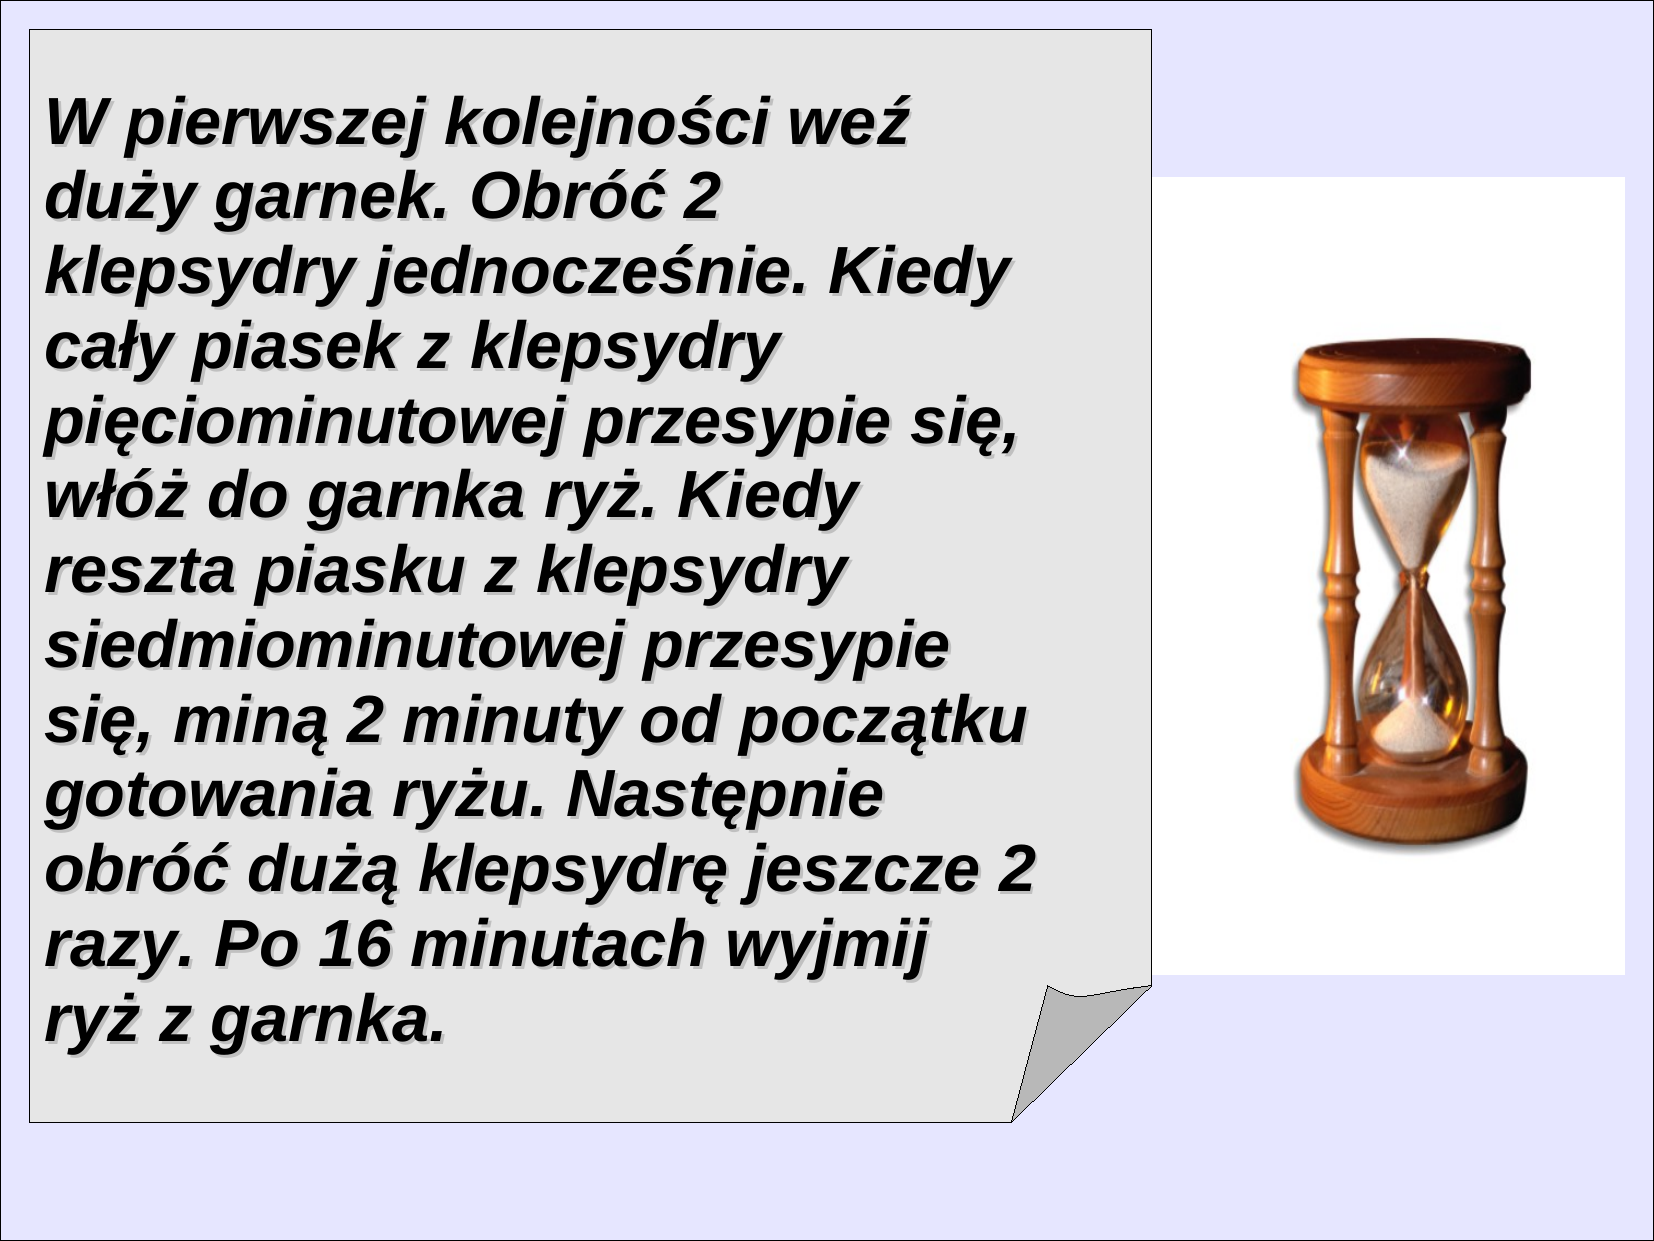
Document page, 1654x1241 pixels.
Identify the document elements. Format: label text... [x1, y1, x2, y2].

picture [1152, 177, 1625, 975]
text_box W pierwszej kolejności weź duży garnek. Obróć 2 klepsydry jednocześnie. Kiedy cały piasek z klepsydry pięciominutowej przesypie się, włóż do garnka ryż. Kiedy reszta piasku z klepsydry siedmiominutowej przesypie się, miną 2 minuty od początku gotowania ryżu. Następnie obróć dużą klepsydrę jeszcze 2 razy. Po 16 minutach wyjmij ryż z garnka. [29, 76, 1053, 1063]
text_box [0, 0, 1654, 1241]
